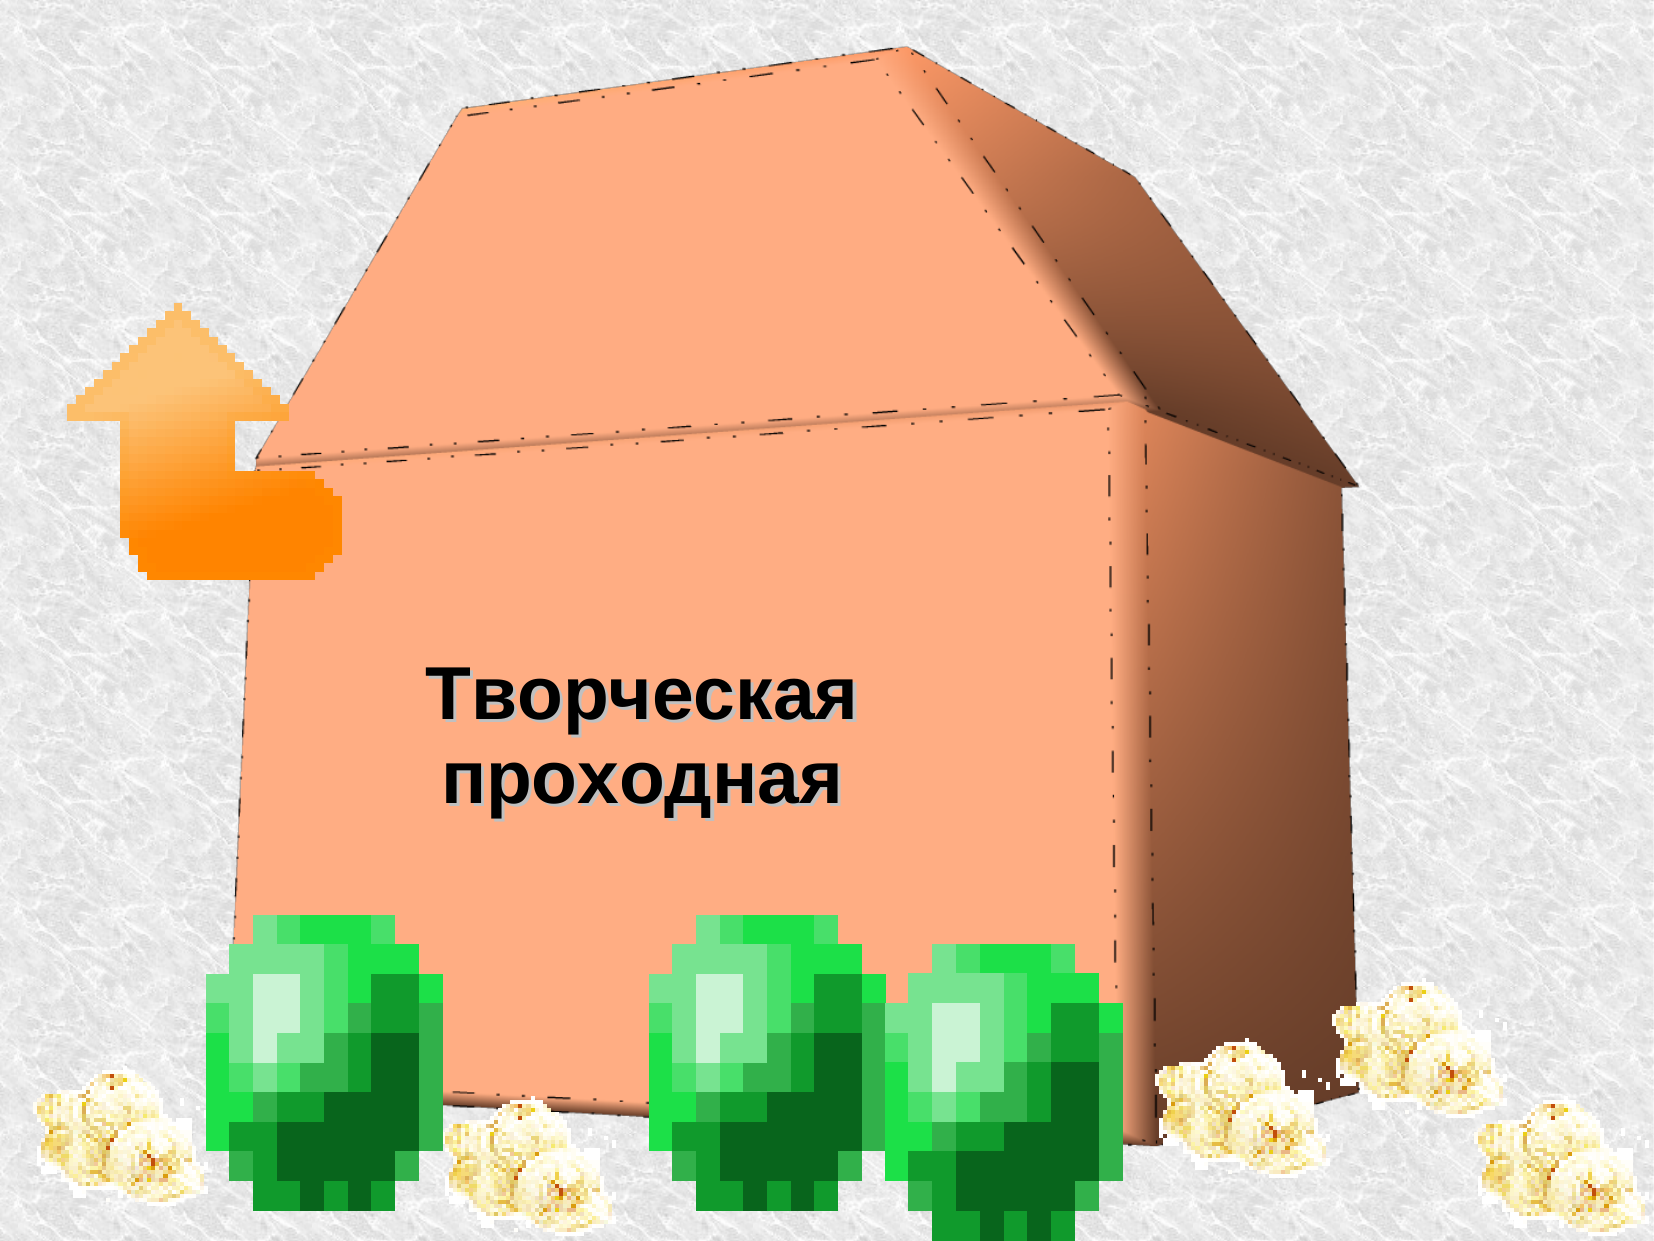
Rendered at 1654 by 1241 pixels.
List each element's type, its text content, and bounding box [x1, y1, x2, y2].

text_box Творческая проходная [280, 643, 1004, 827]
picture [0, 0, 1654, 1241]
